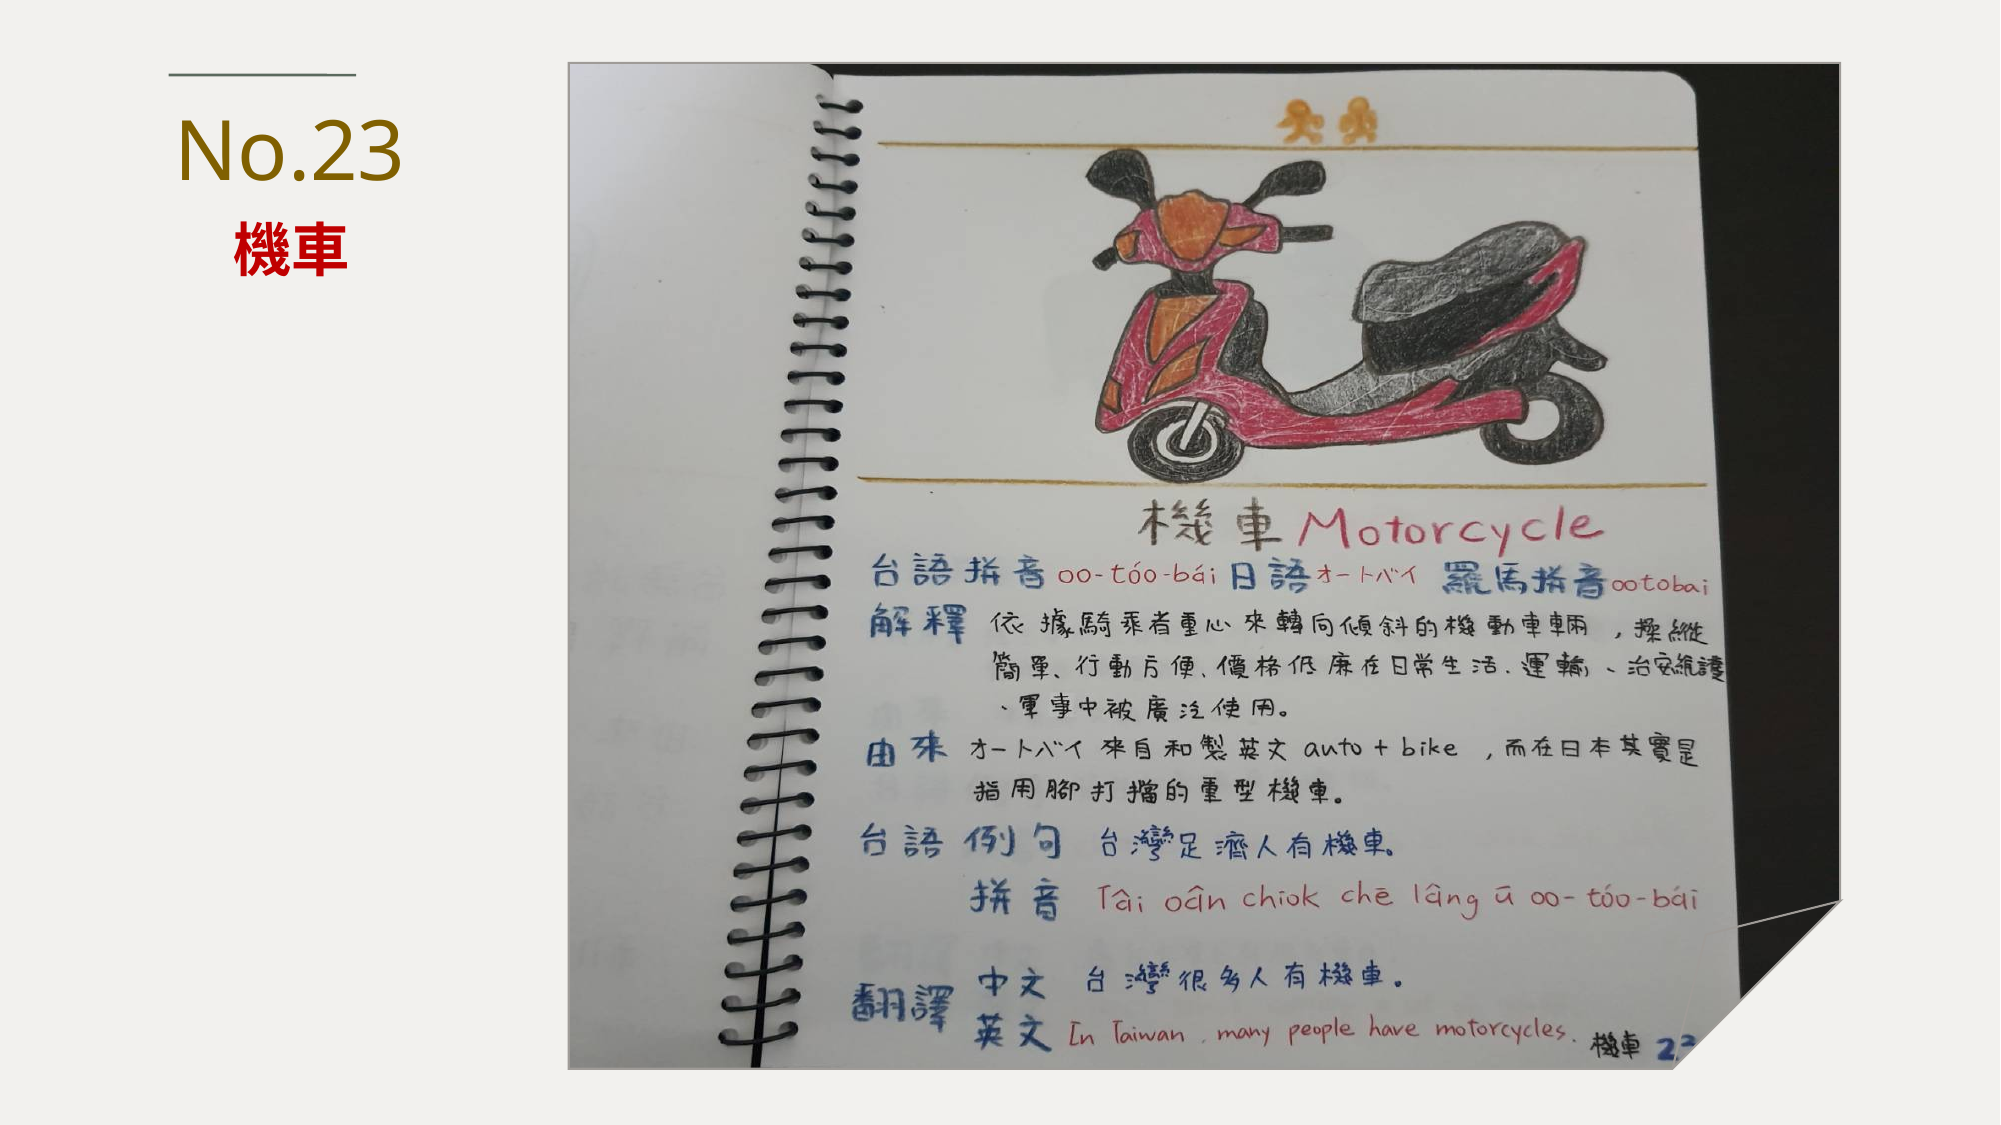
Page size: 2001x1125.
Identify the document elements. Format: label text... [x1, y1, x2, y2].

text_box No.23 [159, 90, 524, 205]
text_box 機車 [218, 206, 393, 291]
text_box [568, 62, 1841, 1069]
